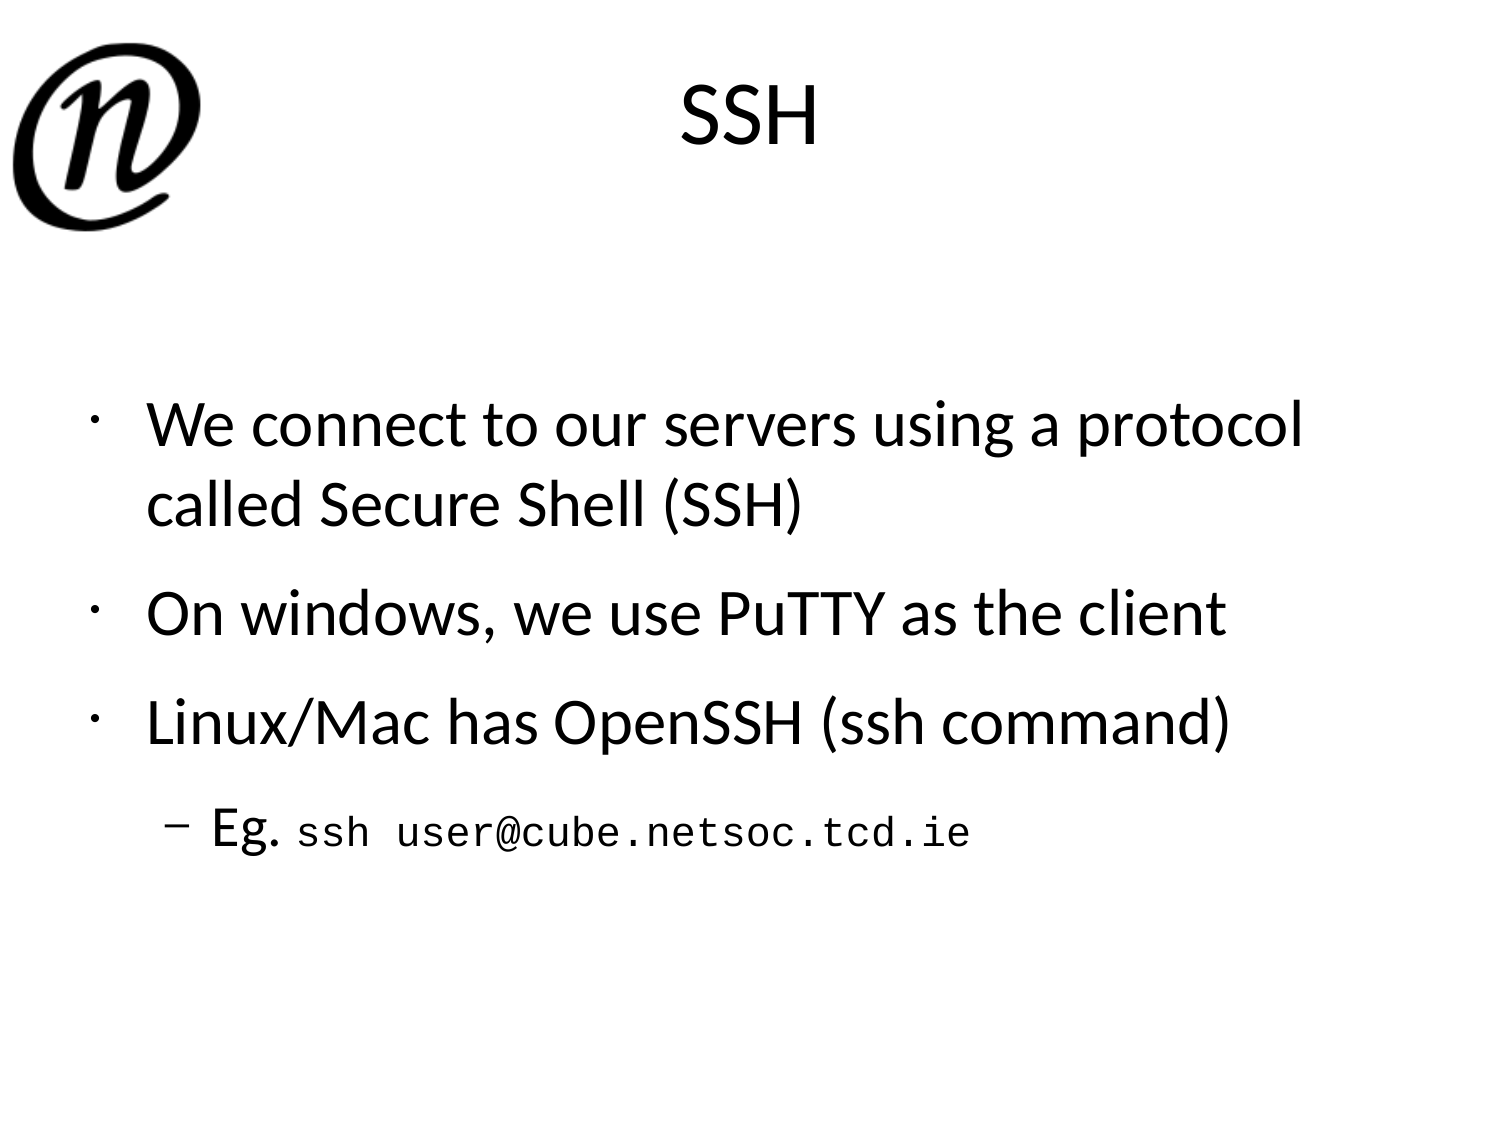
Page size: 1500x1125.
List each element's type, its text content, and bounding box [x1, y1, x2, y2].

list We connect to our servers using a protocol called Secure Shell (SSH) On windows, we use PuTTY as the client Linux/Mac has OpenSSH (ssh command) Eg. ssh user@cube.netsoc.tcd.ie [75, 262, 1412, 1005]
picture [0, 30, 214, 245]
title SSH [75, 45, 1425, 233]
